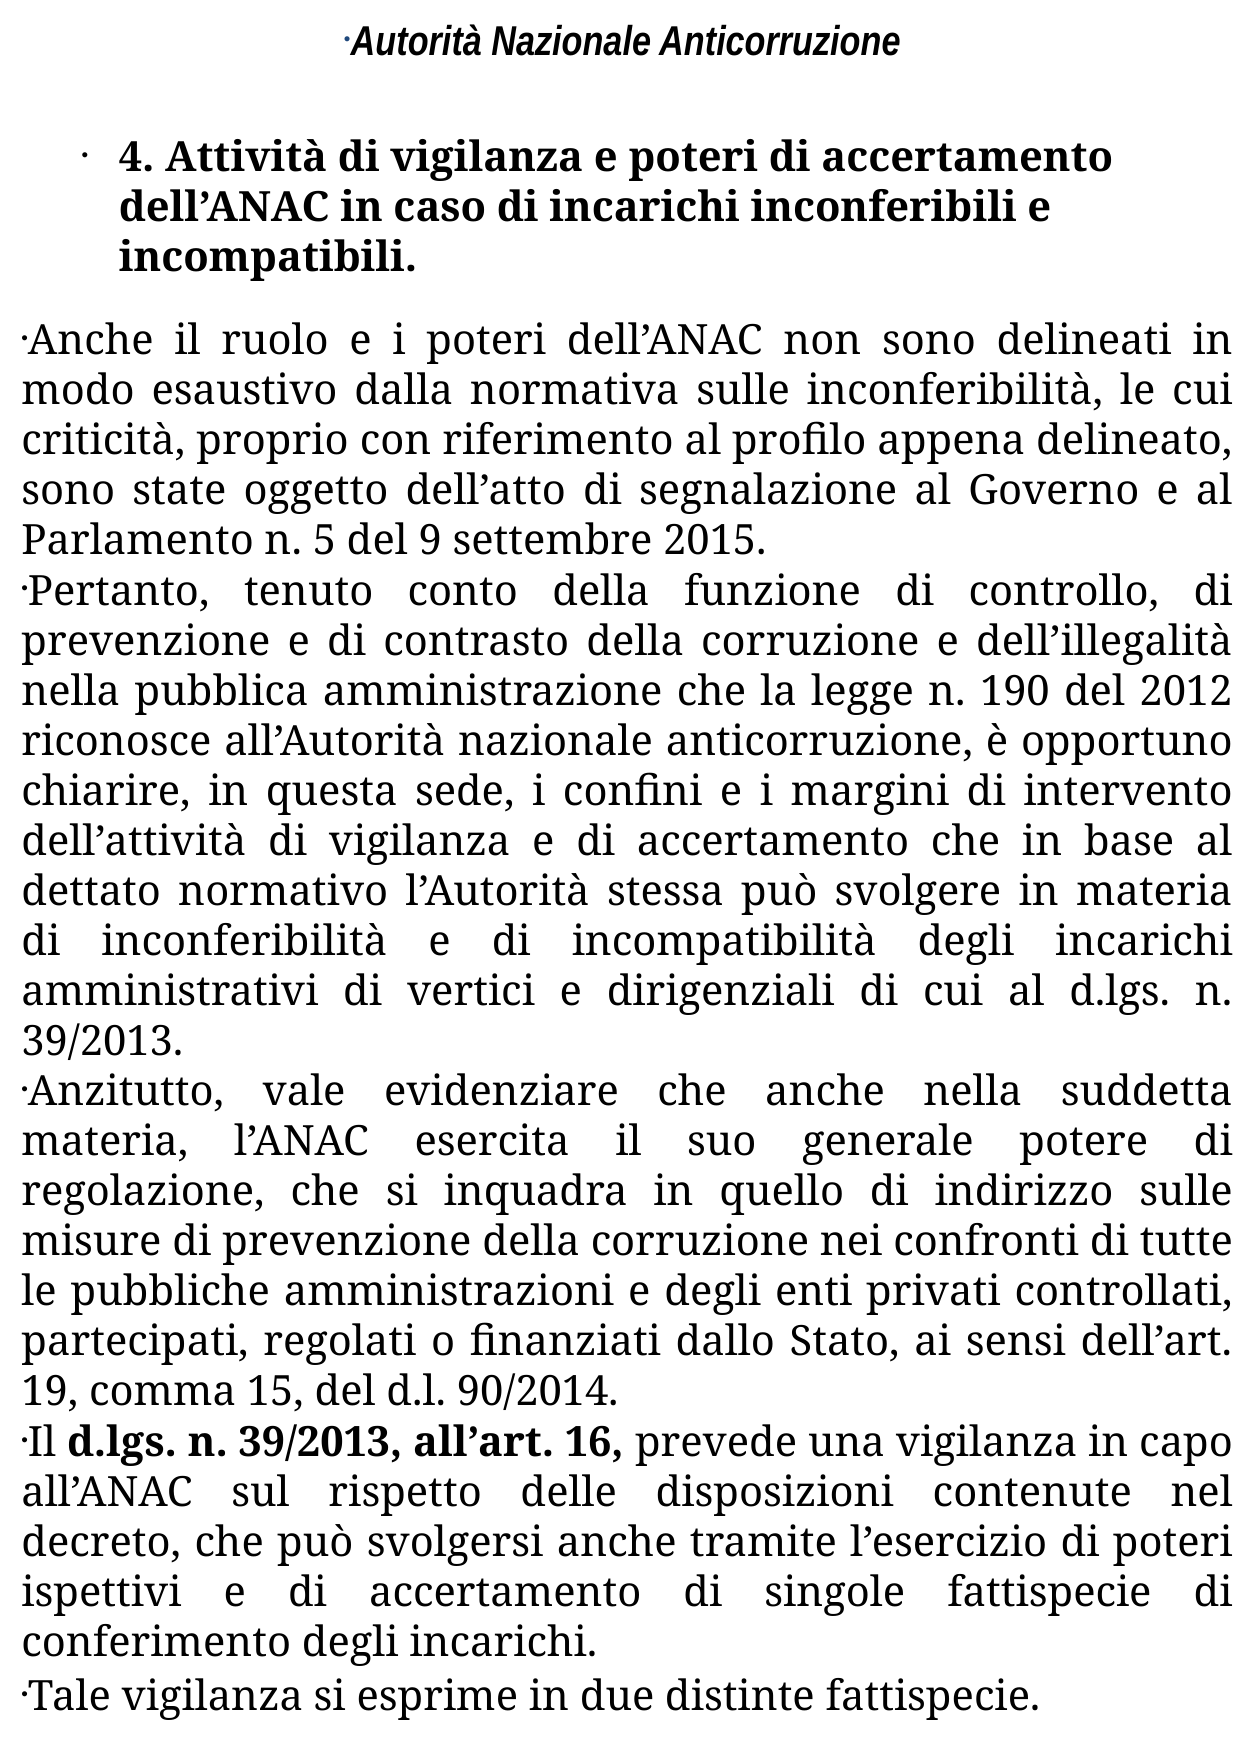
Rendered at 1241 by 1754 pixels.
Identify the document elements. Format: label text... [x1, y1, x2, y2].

list Autorità Nazionale Anticorruzione 4. Attività di vigilanza e poteri di accertamento dell’ANAC in caso di incarichi inconferibili e incompatibili. Anche il ruolo e i poteri dell’ANAC non sono delineati in modo esaustivo dalla normativa sulle inconferibilità, le cui criticità, proprio con riferimento al profilo appena delineato, sono state oggetto dell’atto di segnalazione al Governo e al Parlamento n. 5 del 9 settembre 2015. Pertanto, tenuto conto della funzione di controllo, di prevenzione e di contrasto della corruzione e dell’illegalità nella pubblica amministrazione che la legge n. 190 del 2012 riconosce all’Autorità nazionale anticorruzione, è opportuno chiarire, in questa sede, i confini e i margini di intervento dell’attività di vigilanza e di accertamento che in base al dettato normativo l’Autorità stessa può svolgere in materia di inconferibilità e di incompatibilità degli incarichi amministrativi di vertici e dirigenziali di cui al d.lgs. n. 39/2013. Anzitutto, vale evidenziare che anche nella suddetta materia, l’ANAC esercita il suo generale potere di regolazione, che si inquadra in quello di indirizzo sulle misure di prevenzione della corruzione nei confronti di tutte le pubbliche amministrazioni e degli enti privati controllati, partecipati, regolati o finanziati dallo Stato, ai sensi dell’art. 19, comma 15, del d.l. 90/2014. Il d.lgs. n. 39/2013, all’art. 16, prevede una vigilanza in capo all’ANAC sul rispetto delle disposizioni contenute nel decreto, che può svolgersi anche tramite l’esercizio di poteri ispettivi e di accertamento di singole fattispecie di conferimento degli incarichi. Tale vigilanza si esprime in due distinte fattispecie. [14, 13, 1241, 1508]
